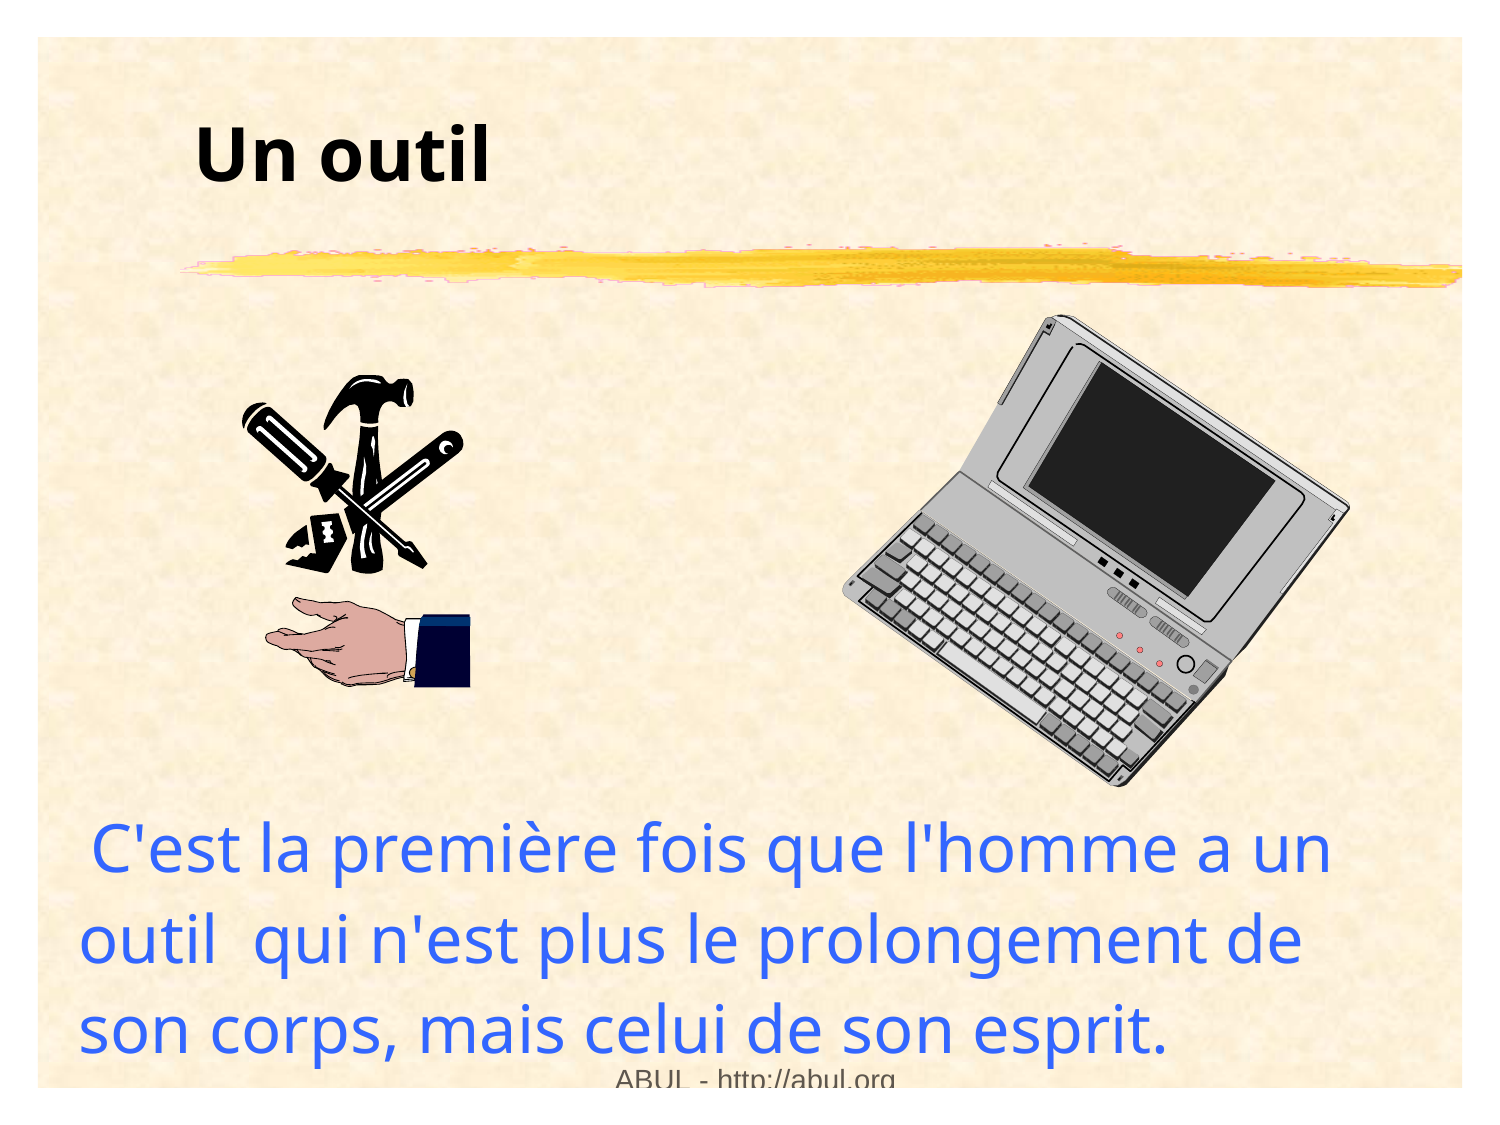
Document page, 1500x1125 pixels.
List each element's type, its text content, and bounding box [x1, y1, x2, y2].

picture [738, 1076, 743, 1088]
title Un outil [178, 64, 1378, 240]
picture [754, 1076, 761, 1088]
picture [620, 1073, 627, 1082]
picture [639, 1081, 649, 1088]
picture [722, 1076, 729, 1088]
picture [811, 1076, 818, 1088]
picture [618, 1084, 630, 1088]
picture [37, 37, 1463, 1088]
picture [883, 1076, 891, 1088]
picture [639, 1072, 648, 1078]
picture [794, 1082, 801, 1088]
text_box C'est la première fois que l'homme a un outil qui n'est plus le prolongement de son corps, mais celui de son esprit. [63, 793, 1451, 1053]
picture [858, 1076, 866, 1088]
